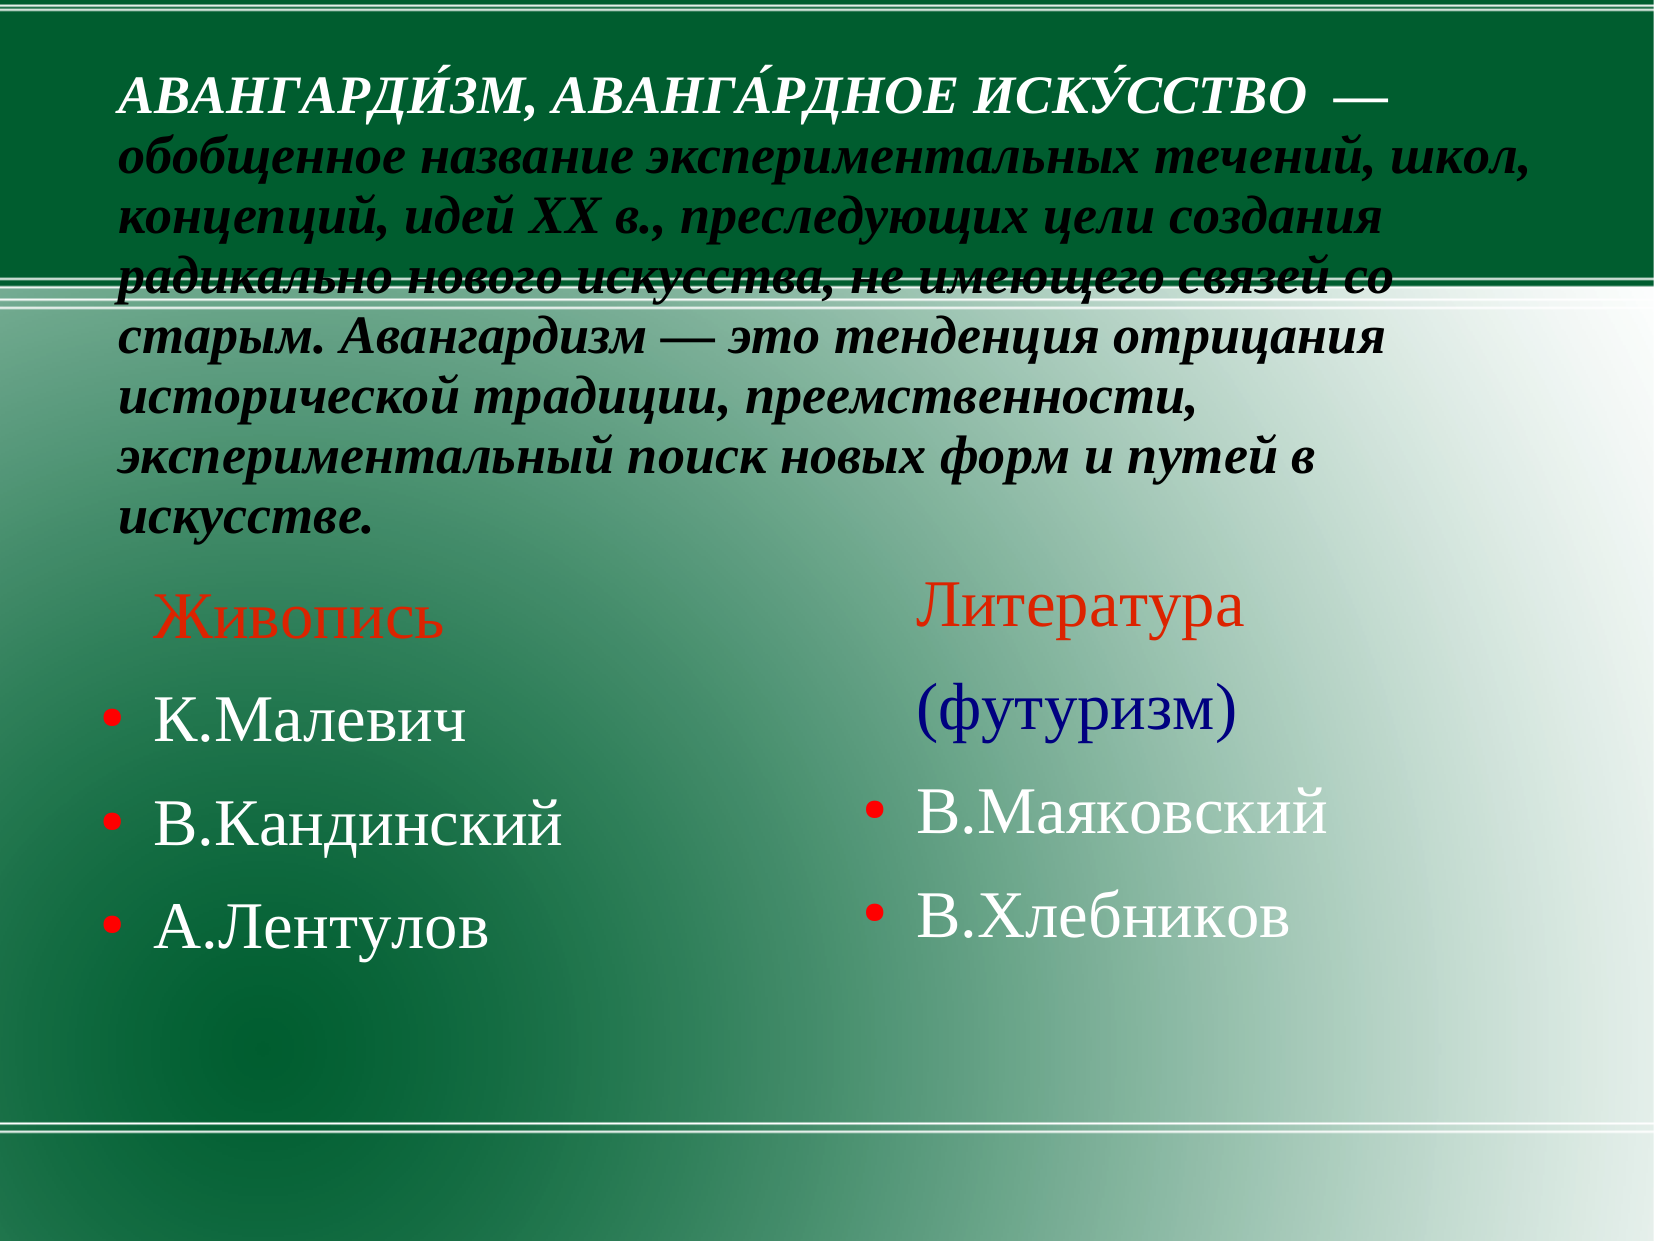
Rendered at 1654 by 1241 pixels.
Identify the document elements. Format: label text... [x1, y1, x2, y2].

list Живопись К.Малевич В.Кандинский А.Лентулов [82, 578, 809, 1156]
picture [0, 0, 1654, 1241]
list Литература (футуризм) В.Маяковский В.Хлебников [845, 566, 1572, 1156]
title АВАНГАРДИ́ЗМ, АВАНГА́РДНОЕ ИСКУ́ССТВО — обобщенное название экспериментальных течений, школ, концепций, идей XX в., преследующих цели создания радикально нового искусства, не имеющего связей со старым. Авангардизм — это тенденция отрицания исторической традиции, преемственности, экспериментальный поиск новых форм и путей в искусстве. [82, 0, 1571, 549]
